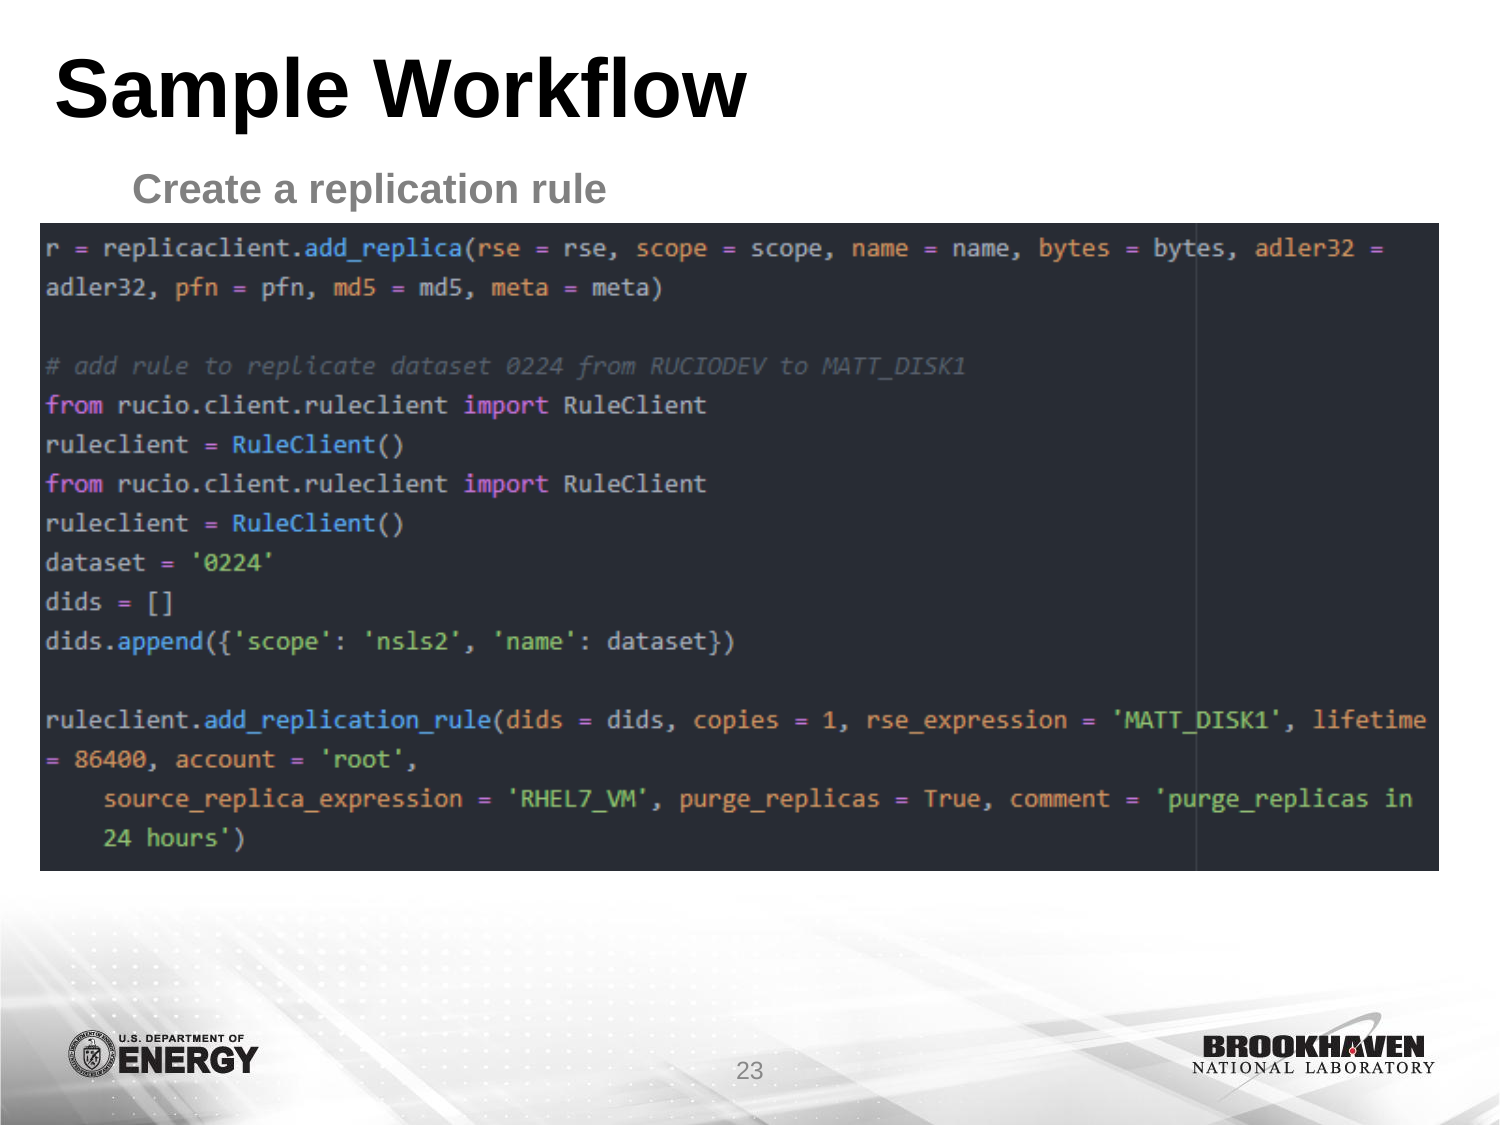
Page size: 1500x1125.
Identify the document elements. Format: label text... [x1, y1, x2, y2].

text_box <number> [581, 1039, 919, 1100]
text_box Create a replication rule [117, 154, 1332, 218]
text_box Sample Workflow [40, 26, 1332, 140]
picture [0, 0, 1500, 1125]
